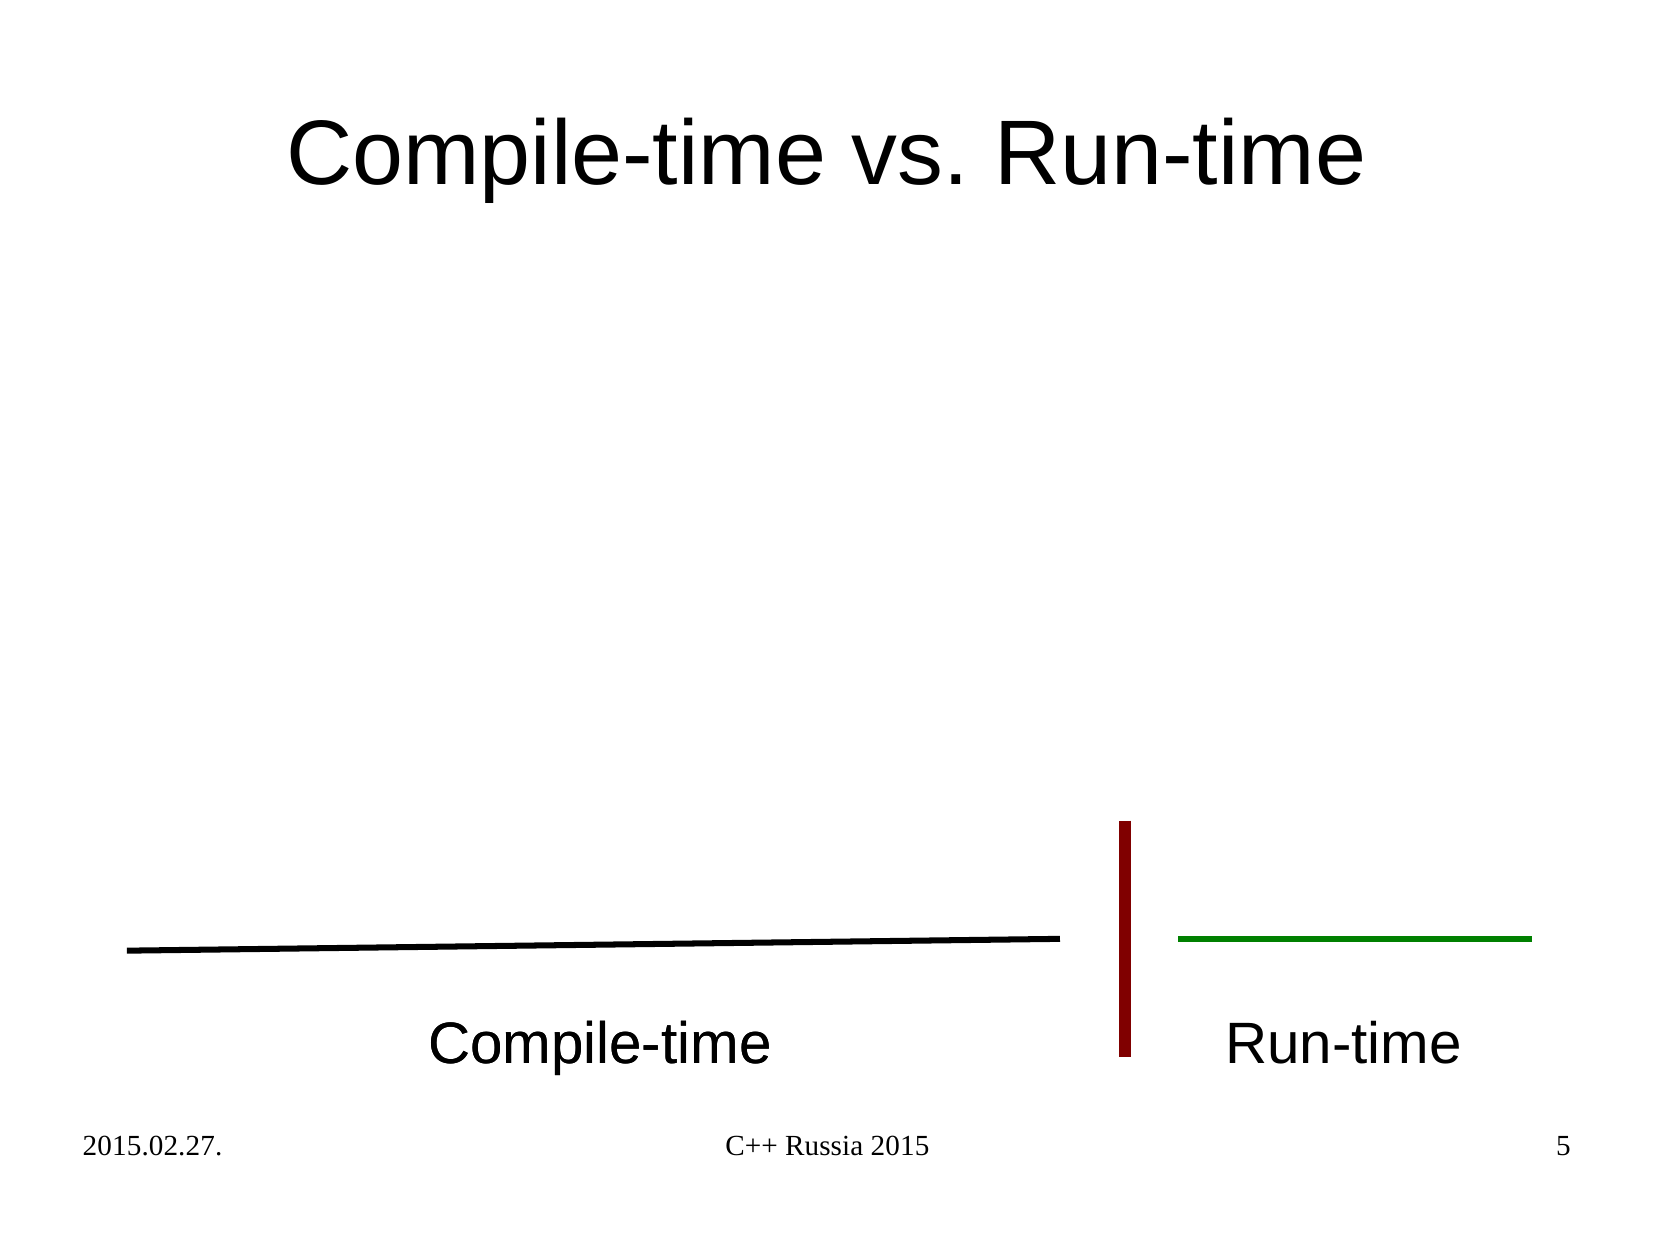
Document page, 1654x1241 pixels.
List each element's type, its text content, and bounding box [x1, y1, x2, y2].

text_box Run-time [1210, 1003, 1478, 1084]
text_box Compile-time [413, 1003, 787, 1084]
title Compile-time vs. Run-time [82, 49, 1571, 257]
